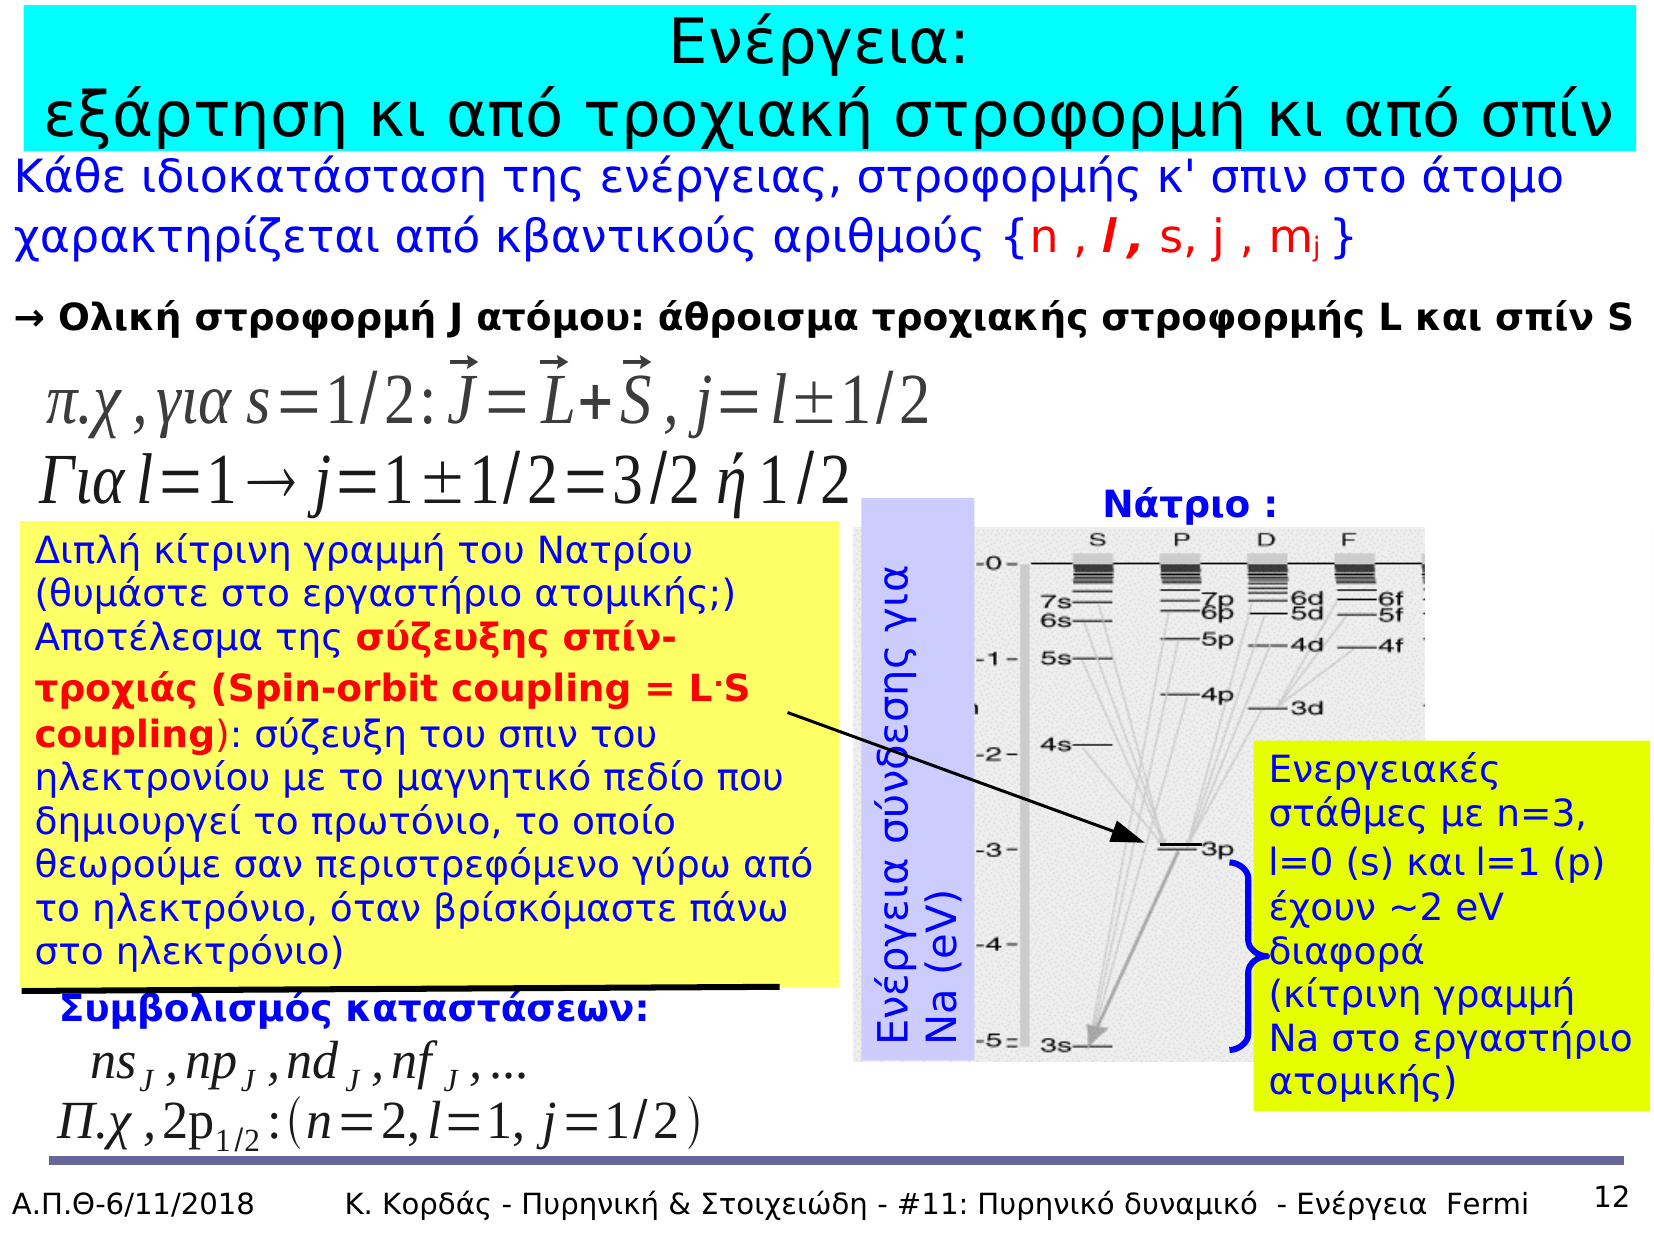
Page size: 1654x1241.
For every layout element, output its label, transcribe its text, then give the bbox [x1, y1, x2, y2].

text_box Διπλή κίτρινη γραμμή του Νατρίου (θυμάστε στο εργαστήριο ατομικής;) Αποτέλεσμα της σύζευξης σπίν-τροχιάς (Spin-orbit coupling = L.S coupling): σύζευξη του σπιν του ηλεκτρονίου με το μαγνητικό πεδίο που δημιουργεί το πρωτόνιο, το οποίο θεωρούμε σαν περιστρεφόμενο γύρω από το ηλεκτρόνιο, όταν βρίσκόμαστε πάνω στο ηλεκτρόνιο) [19, 521, 839, 987]
text_box [1424, 524, 1654, 1088]
text_box Ενεργειακές στάθμες με n=3, l=0 (s) και l=1 (p) έχουν ~2 eV διαφορά (κίτρινη γραμμή Na στο εργαστήριο ατομικής) [1253, 740, 1651, 1110]
picture [853, 527, 861, 737]
text_box Συμβολισμός καταστάσεων: [44, 991, 695, 1038]
title Eνέργεια: εξάρτηση κι από τροχιακή στροφορμή κι από σπίν [23, 5, 1637, 152]
text_box Συμβολισμός καταστάσεων: [44, 979, 695, 987]
chart [20, 351, 954, 521]
list Κάθε ιδιοκατάσταση της ενέργειας, στροφορμής κ' σπιν στο άτομο χαρακτηρίζεται από κβαντικούς αριθμούς {n , l , s, j , mj } → Ολική στροφορμή J ατόμου: άθροισμα τροχιακής στροφορμής L και σπίν S [0, 150, 1654, 393]
text_box Ενέργεια σύνδεσης για Na (eV) [861, 497, 975, 778]
text_box Ενέργεια σύνδεσης για Na (eV) [861, 742, 975, 1061]
picture [853, 527, 1424, 1062]
chart [41, 1027, 714, 1161]
text_box Νάτριο : [1087, 475, 1351, 535]
